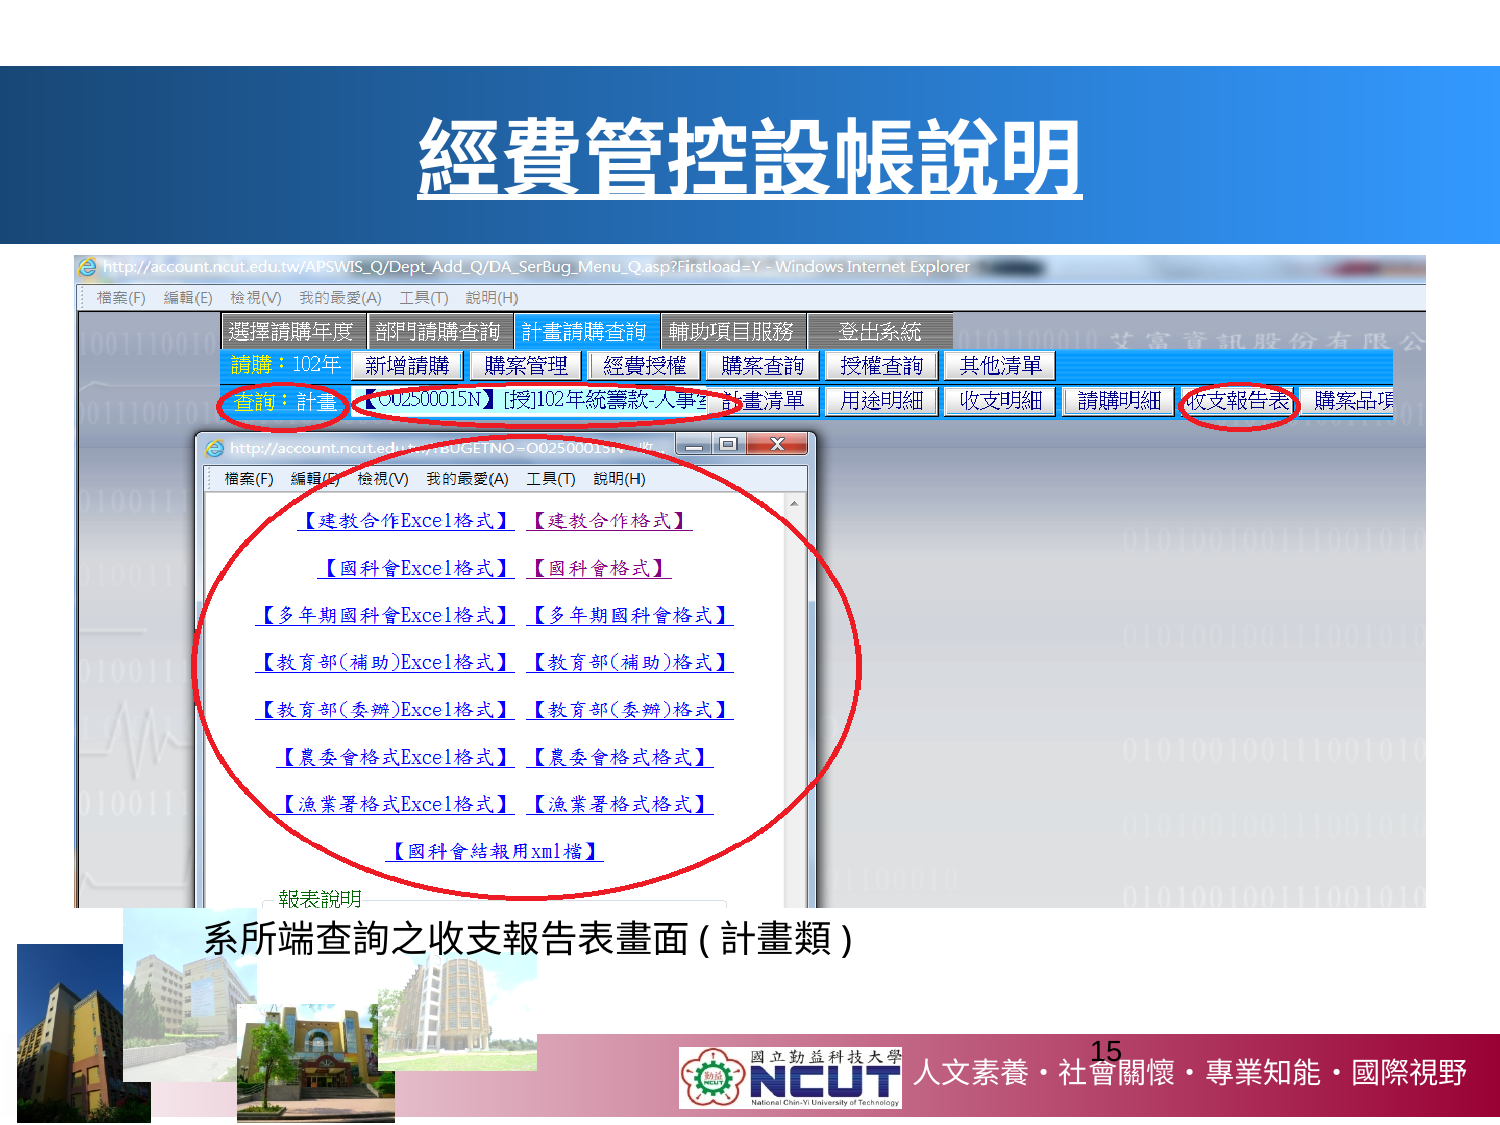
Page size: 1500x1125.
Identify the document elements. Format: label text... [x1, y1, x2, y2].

list 系所端查詢之收支報告表畫面(計畫類) [75, 908, 1400, 1005]
picture [74, 255, 1426, 908]
text_box 15 [1074, 1024, 1426, 1103]
title 經費管控設帳說明 [0, 66, 1500, 244]
